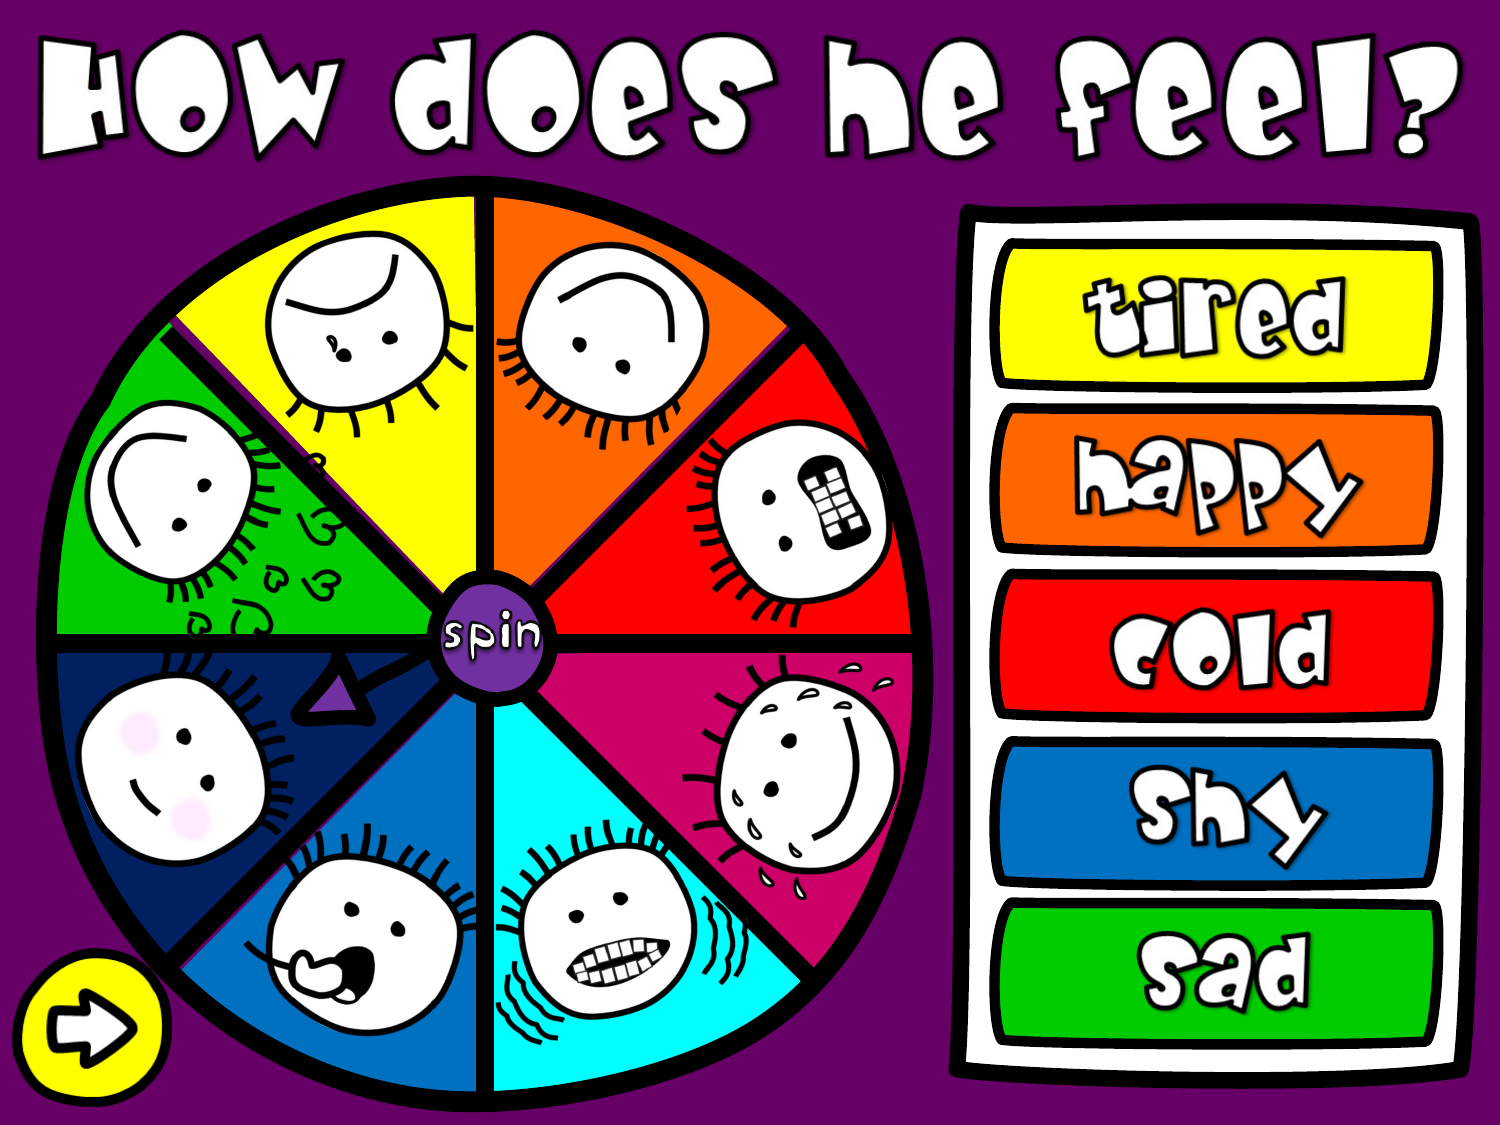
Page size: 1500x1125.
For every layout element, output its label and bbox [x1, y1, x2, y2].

text_box [654, 293, 786, 458]
text_box [536, 464, 727, 640]
text_box [178, 271, 290, 431]
picture [12, 948, 172, 1108]
picture [1099, 590, 1346, 703]
picture [1117, 911, 1329, 1030]
text_box [183, 887, 489, 1101]
text_box [956, 211, 1476, 1081]
text_box [77, 324, 234, 477]
text_box [304, 539, 430, 641]
text_box [492, 198, 567, 345]
text_box [262, 647, 730, 869]
text_box [493, 933, 800, 1090]
text_box [690, 332, 838, 443]
text_box [71, 774, 294, 963]
text_box [321, 392, 640, 597]
picture [1064, 409, 1368, 552]
picture [1106, 745, 1339, 882]
picture [1073, 257, 1359, 375]
text_box [730, 873, 847, 978]
picture [429, 597, 557, 669]
text_box [787, 593, 915, 684]
text_box [848, 799, 898, 918]
picture [10, 20, 1476, 1069]
text_box [46, 550, 187, 695]
text_box [241, 197, 474, 324]
